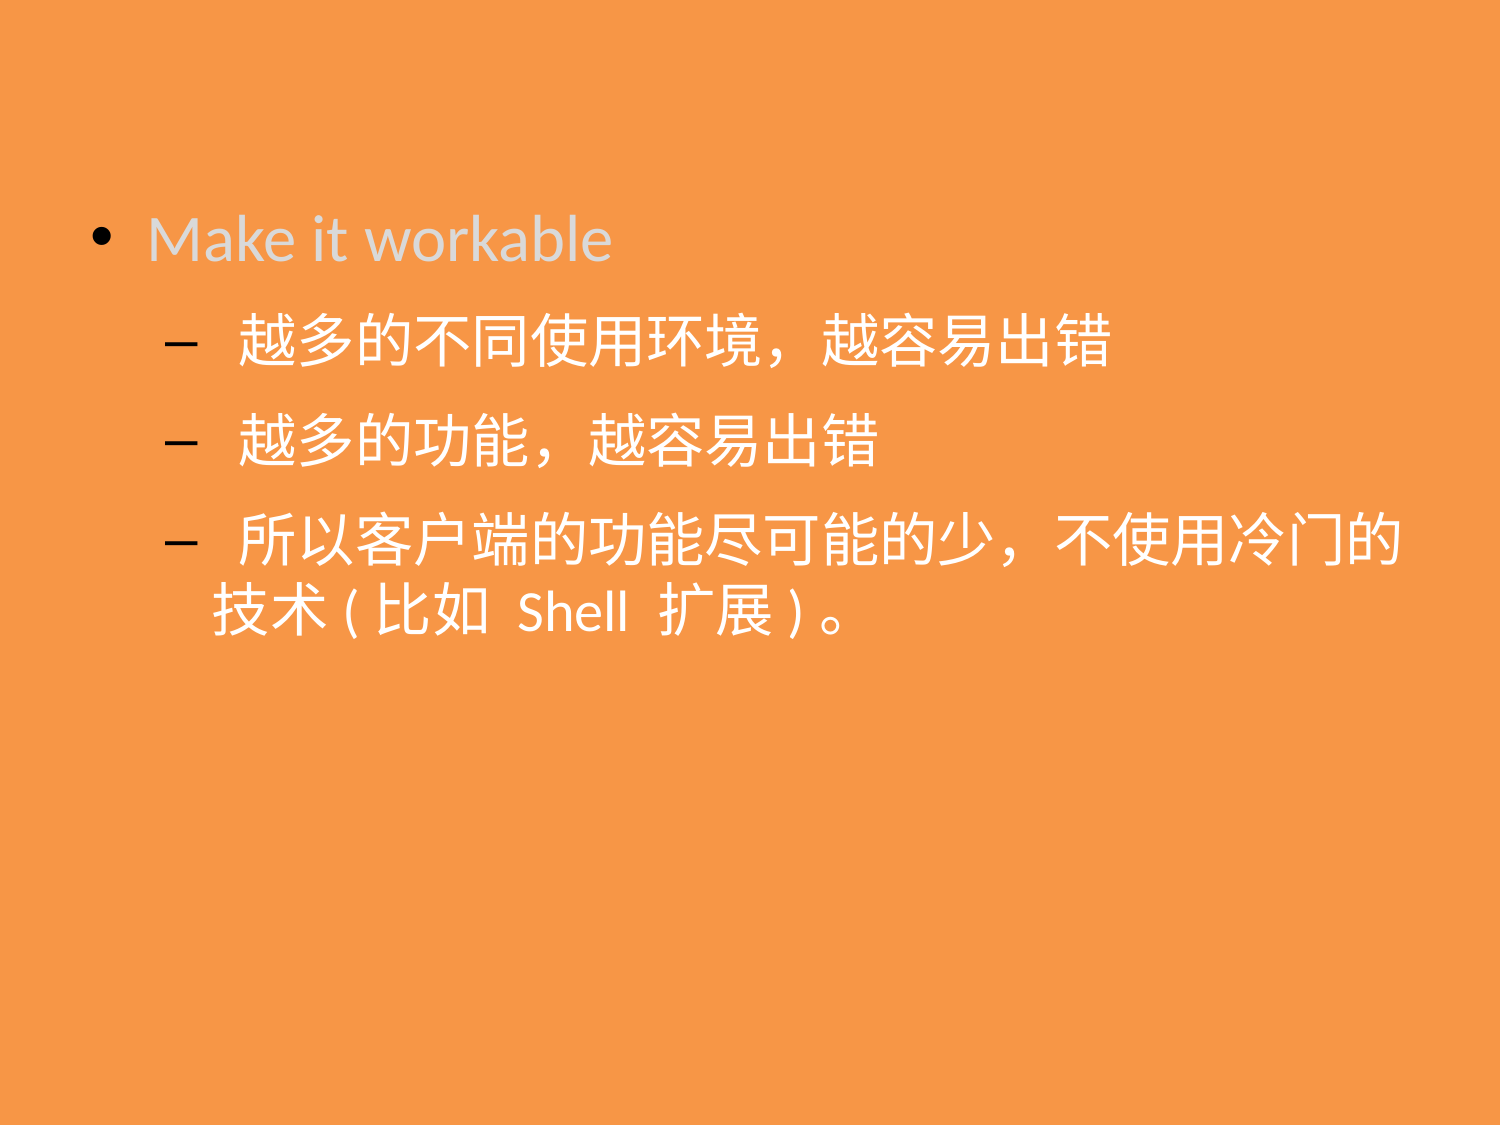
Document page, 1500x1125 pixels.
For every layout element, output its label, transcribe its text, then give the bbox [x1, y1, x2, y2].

list Make it workable 越多的不同使用环境，越容易出错 越多的功能，越容易出错 所以客户端的功能尽可能的少，不使用冷门的技术(比如 Shell 扩展)。 [75, 187, 1425, 1005]
